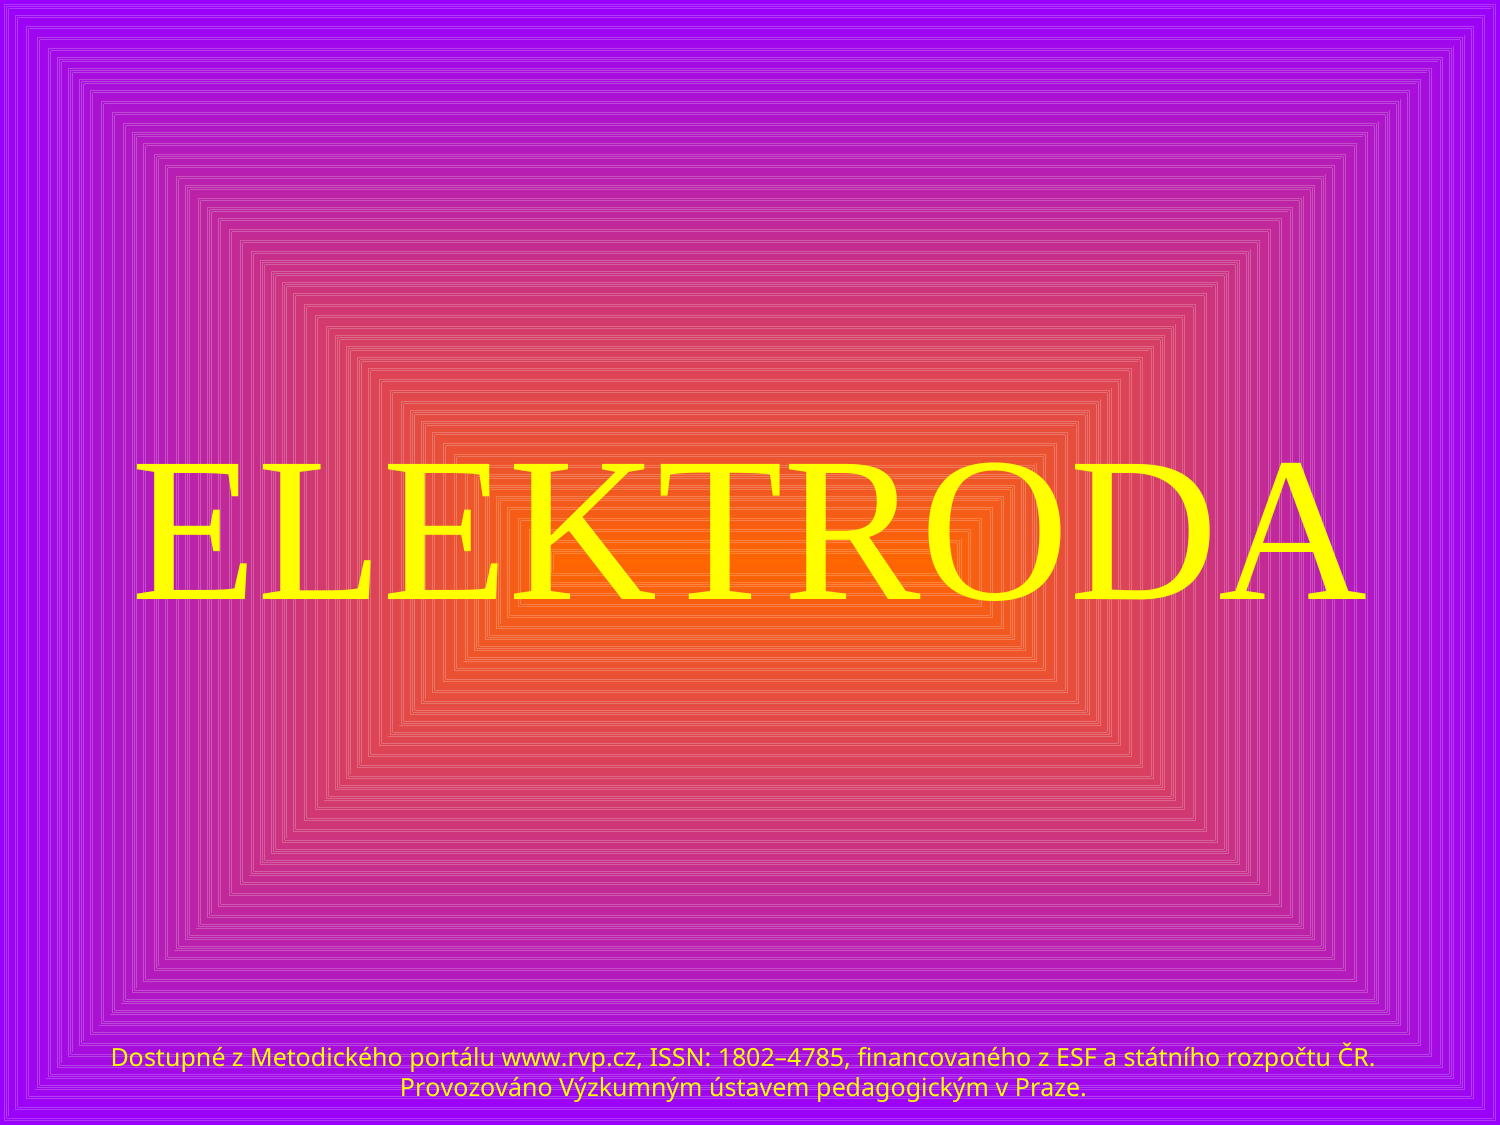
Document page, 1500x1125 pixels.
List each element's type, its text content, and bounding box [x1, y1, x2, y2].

text_box ELEKTRODA [0, 385, 1500, 649]
text_box Dostupné z Metodického portálu www.rvp.cz, ISSN: 1802–4785, financovaného z ESF a státního rozpočtu ČR. Provozováno Výzkumným ústavem pedagogickým v Praze. [35, 1041, 1454, 1102]
